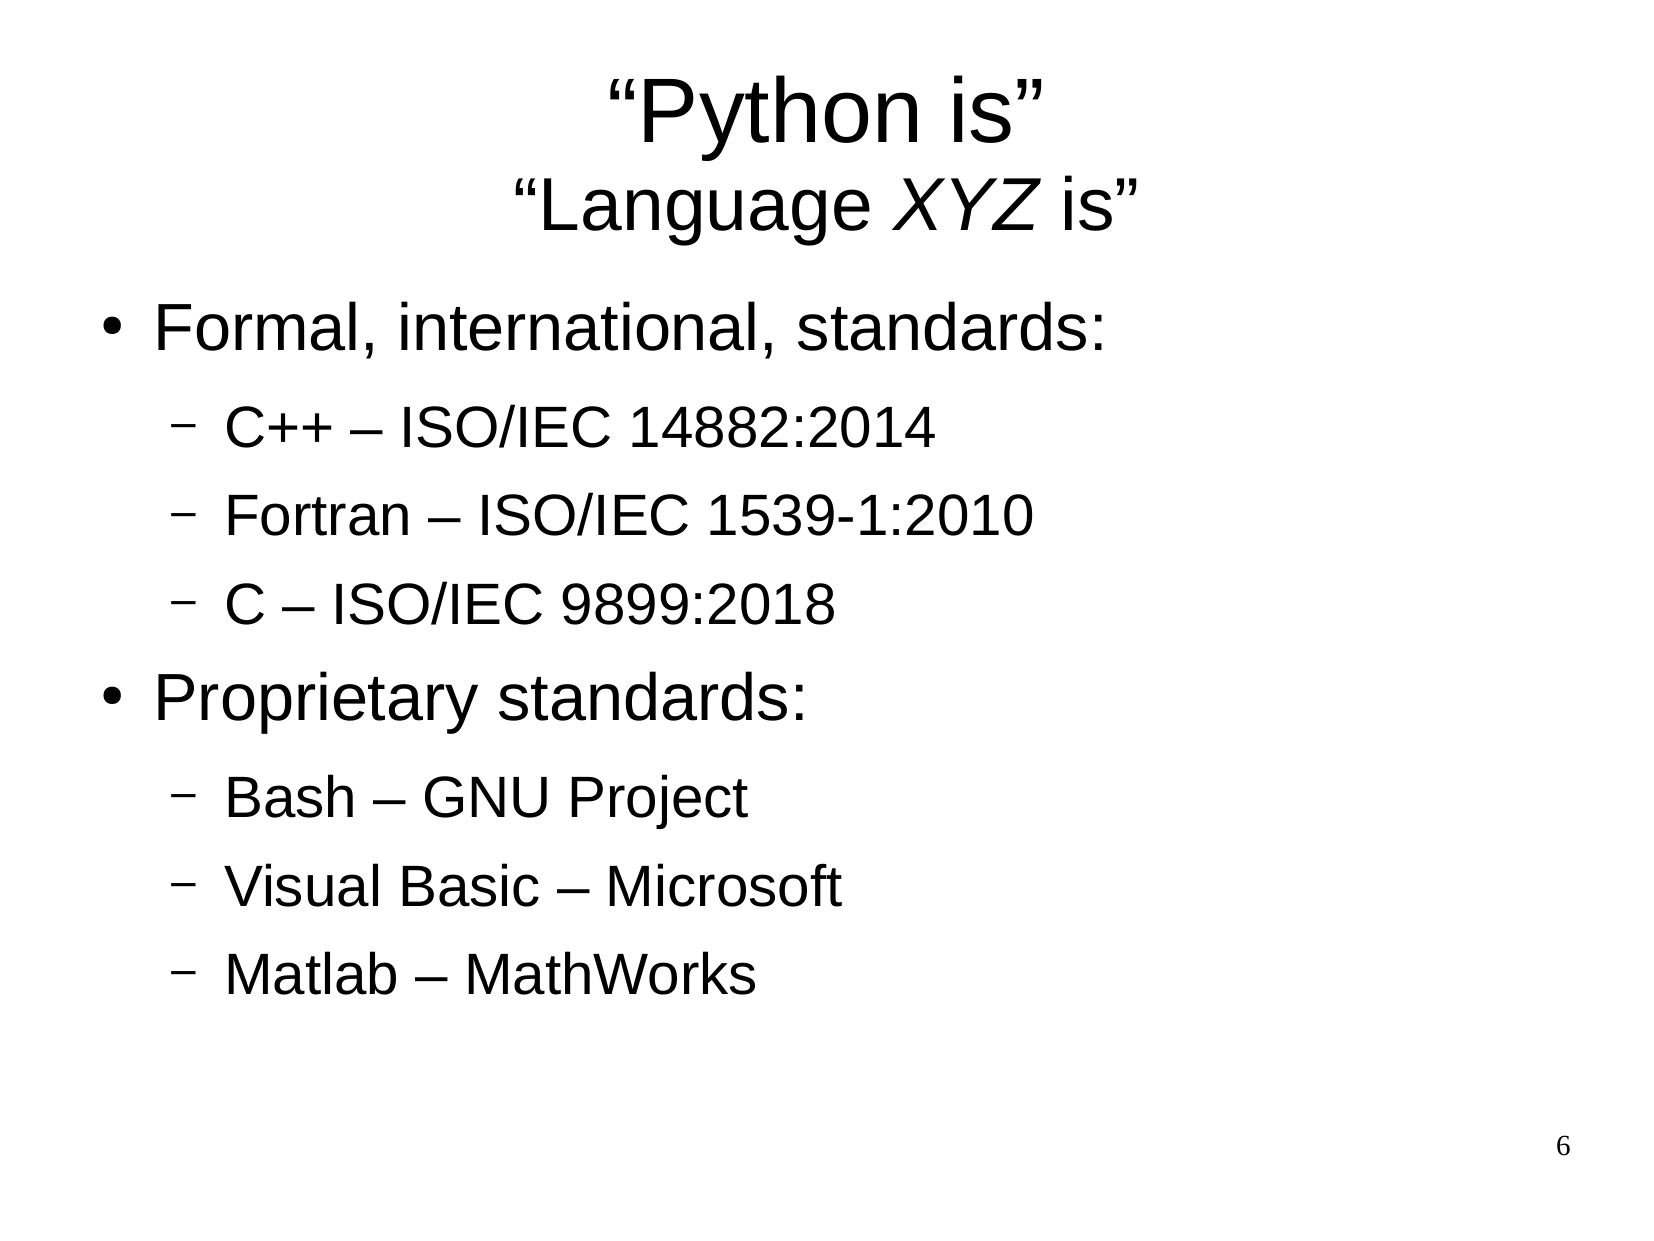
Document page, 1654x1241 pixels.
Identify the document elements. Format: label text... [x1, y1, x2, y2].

list Formal, international, standards: C++ – ISO/IEC 14882:2014 Fortran – ISO/IEC 1539-1:2010 C – ISO/IEC 9899:2018 Proprietary standards: Bash – GNU Project Visual Basic – Microsoft Matlab – MathWorks [82, 290, 1571, 1010]
title “Python is” “Language XYZ is” [82, 49, 1571, 257]
